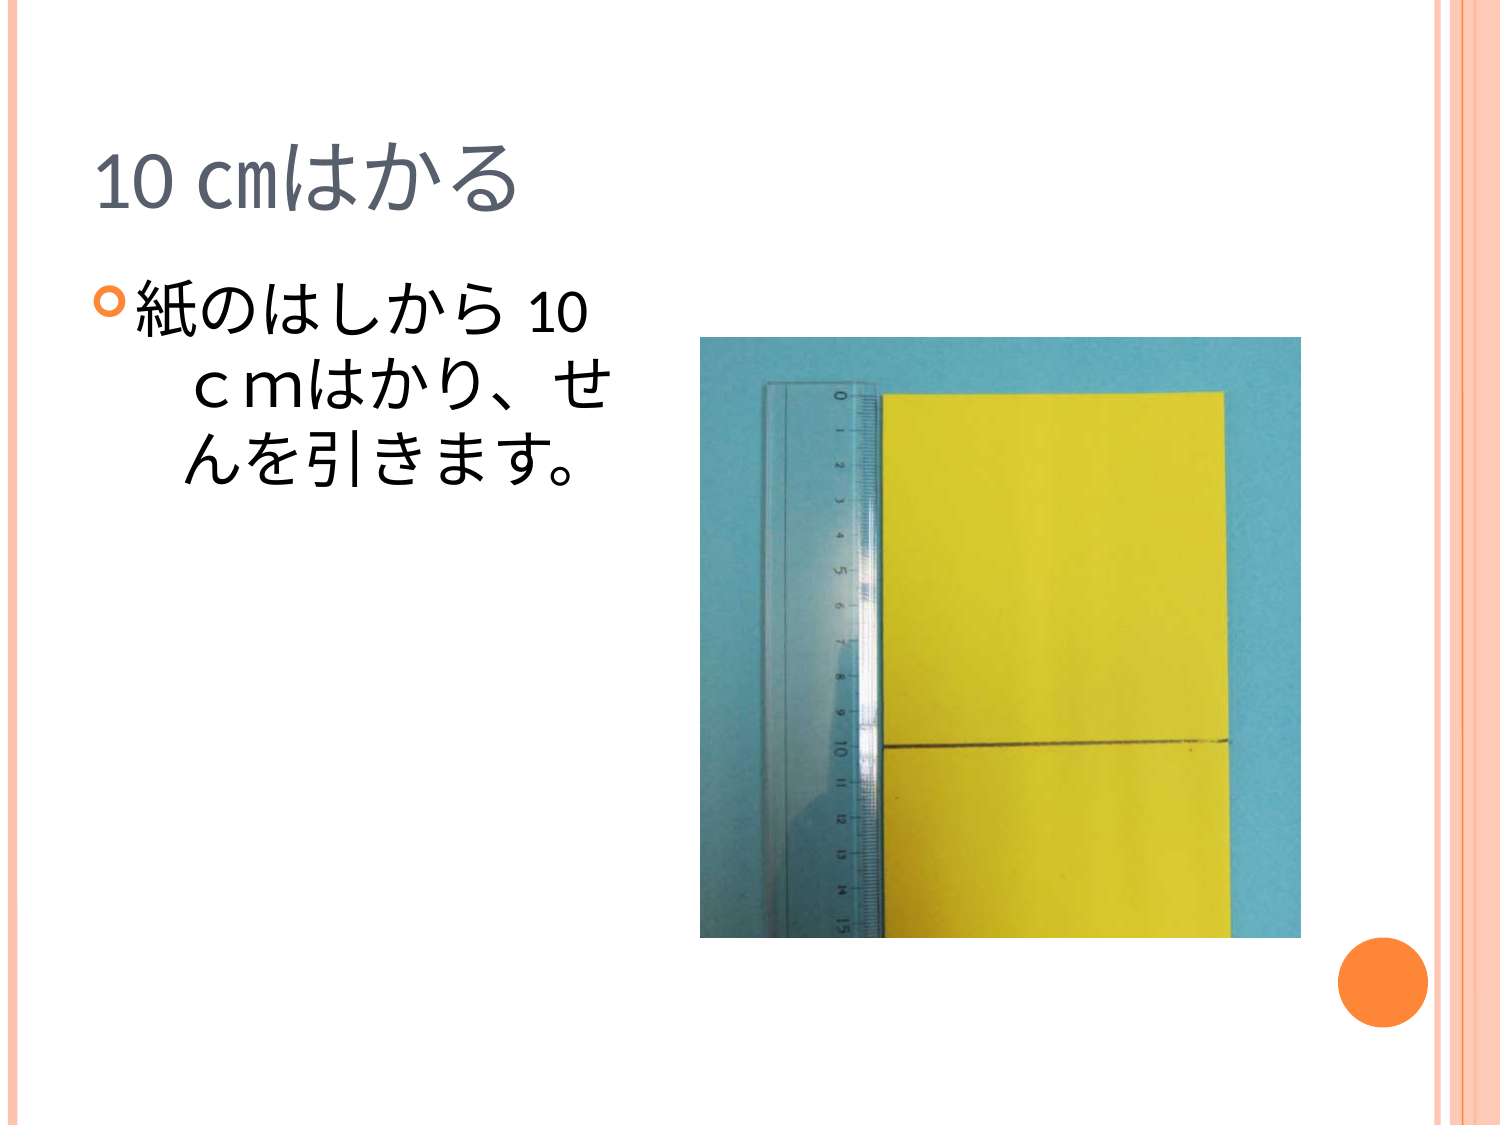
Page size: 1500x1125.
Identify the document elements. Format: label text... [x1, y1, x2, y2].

list 紙のはしから10ｃｍはかり、せんを引きます。 [75, 262, 676, 1013]
title 10㎝はかる [75, 45, 1300, 233]
picture [700, 337, 1301, 938]
